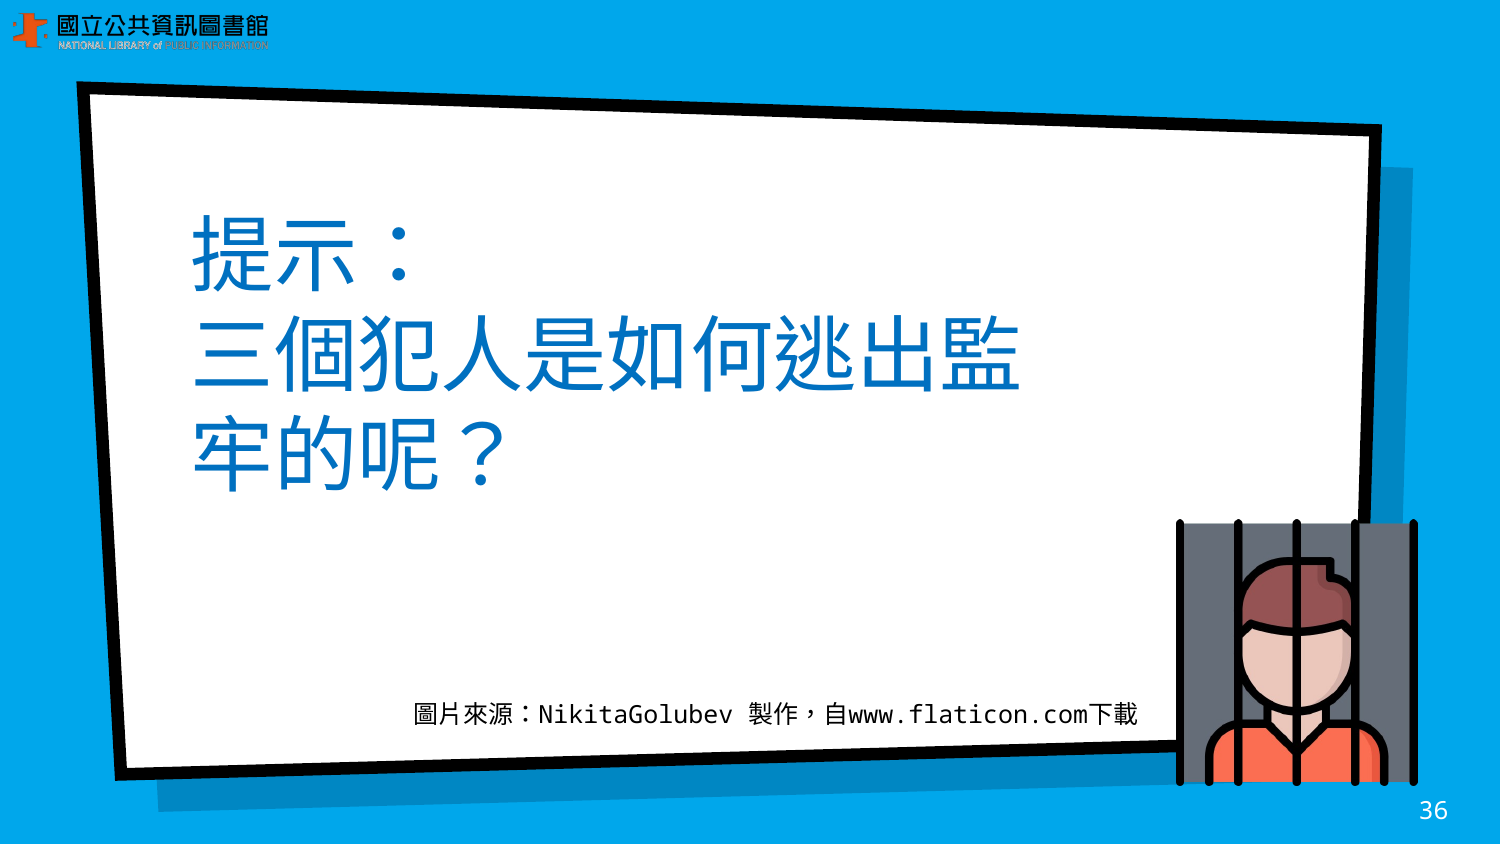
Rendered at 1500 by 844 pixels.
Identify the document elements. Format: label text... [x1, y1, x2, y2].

text_box 圖片來源：NikitaGolubev 製作，自www.flaticon.com下載 [398, 691, 1163, 775]
title 提示： 三個犯人是如何逃出監牢的呢？ [175, 187, 1114, 313]
text_box <編號> [1403, 779, 1494, 844]
picture [110, 42, 121, 49]
picture [1080, 445, 1417, 785]
picture [14, 14, 46, 47]
picture [59, 42, 66, 49]
